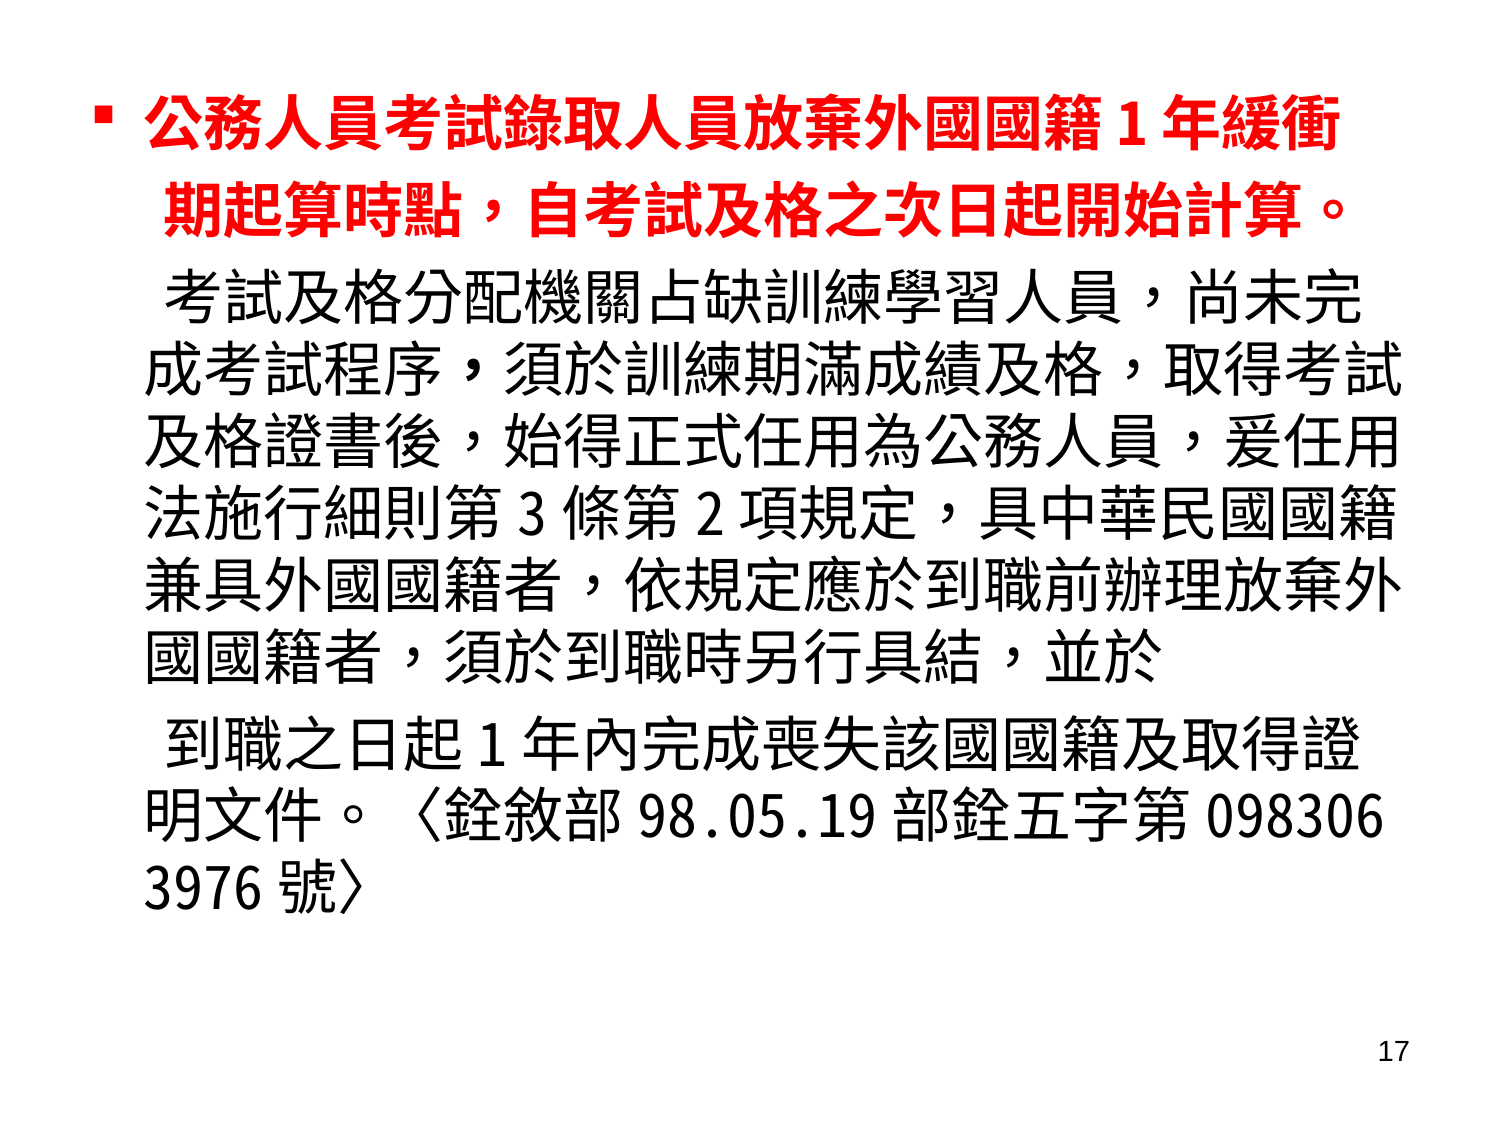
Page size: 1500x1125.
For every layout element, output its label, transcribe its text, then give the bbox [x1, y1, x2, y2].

list 公務人員考試錄取人員放棄外國國籍1年緩衝 期起算時點，自考試及格之次日起開始計算。 考試及格分配機關占缺訓練學習人員，尚未完成考試程序，須於訓練期滿成績及格，取得考試及格證書後，始得正式任用為公務人員，爰任用法施行細則第3條第2項規定，具中華民國國籍兼具外國國籍者，依規定應於到職前辦理放棄外國國籍者，須於到職時另行具結，並於 到職之日起1年內完成喪失該國國籍及取得證明文件。〈銓敘部98.05.19部銓五字第0983063976號〉 [75, 78, 1426, 1005]
